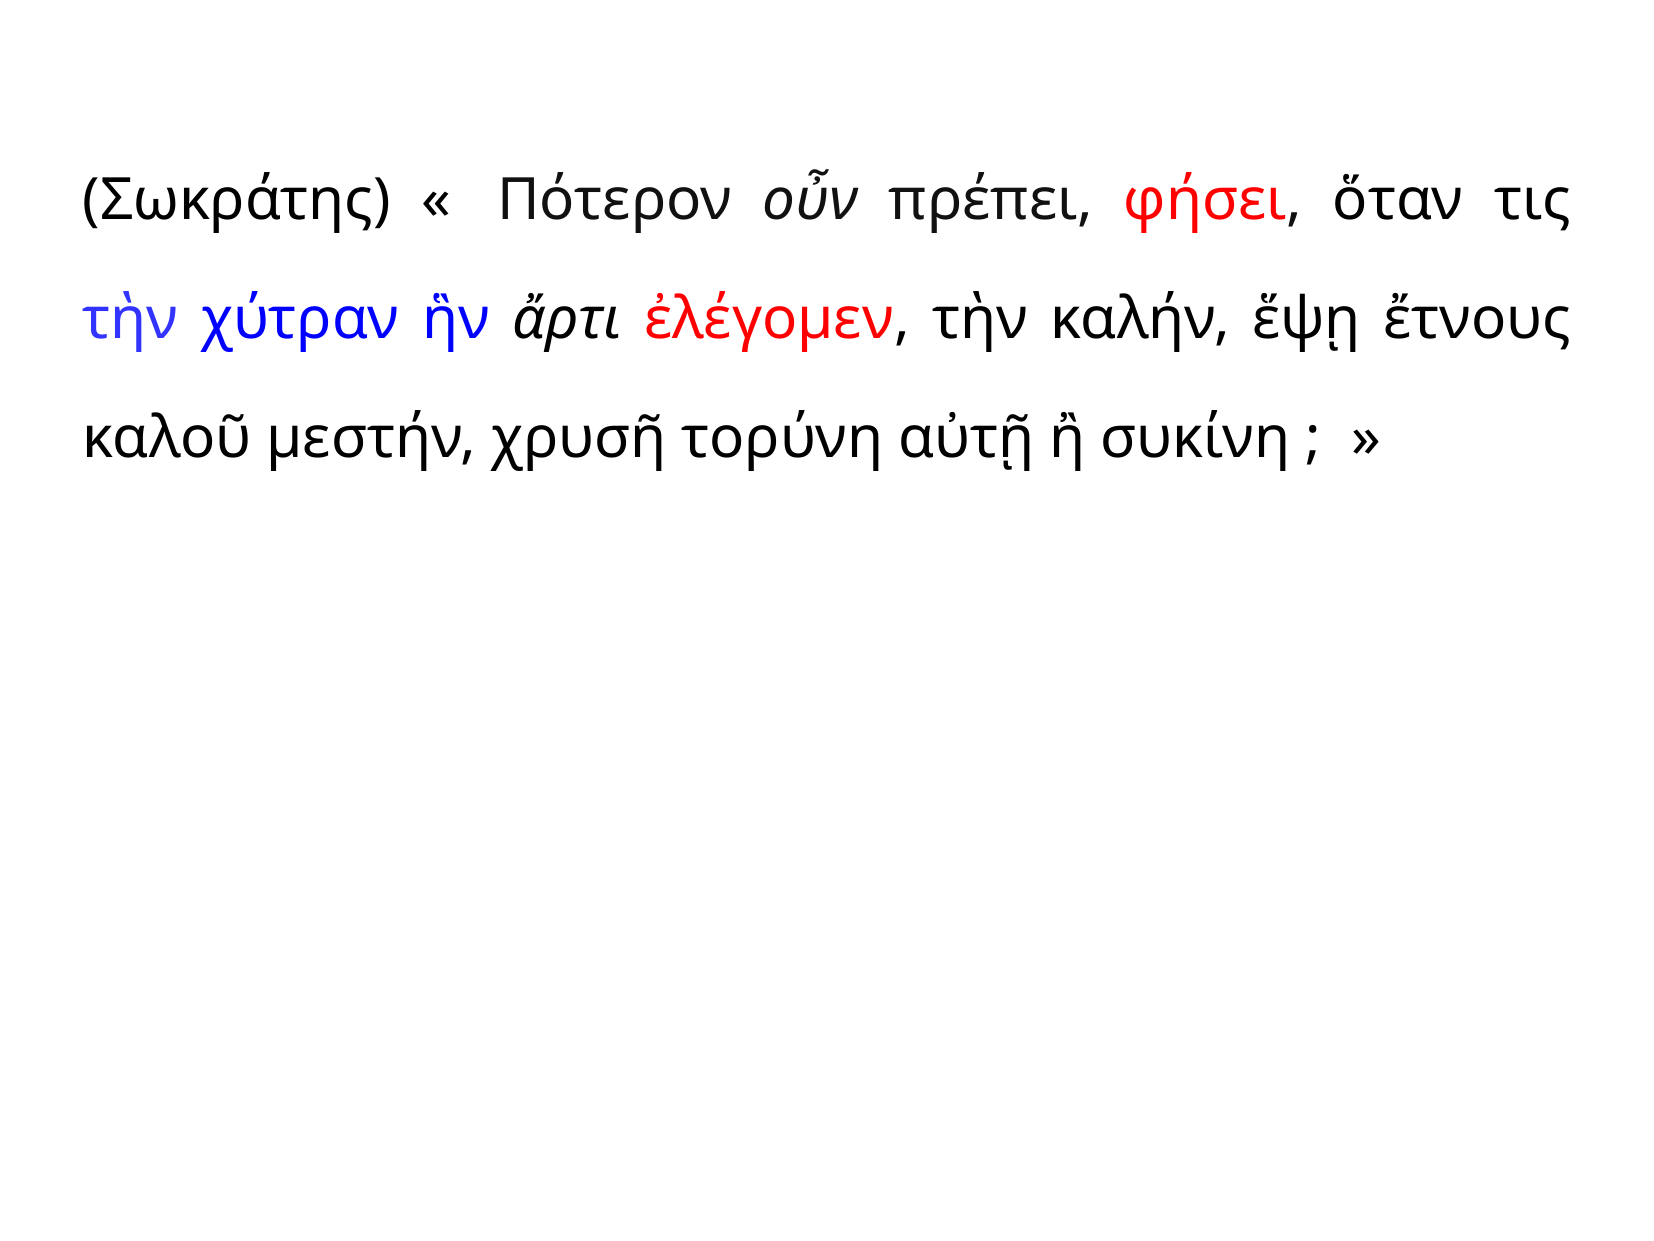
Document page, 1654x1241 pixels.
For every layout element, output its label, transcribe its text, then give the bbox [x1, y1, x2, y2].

list (Σωκράτης) « Πότερον οὖν πρέπει, φήσει, ὅταν τις τὴν χύτραν ἣν ἄρτι ἐλέγομεν, τὴν καλήν, ἕψῃ ἔτνους καλοῦ μεστήν, χρυσῆ τορύνη αὐτῇ ἢ συκίνη ; » [82, 118, 1571, 1241]
